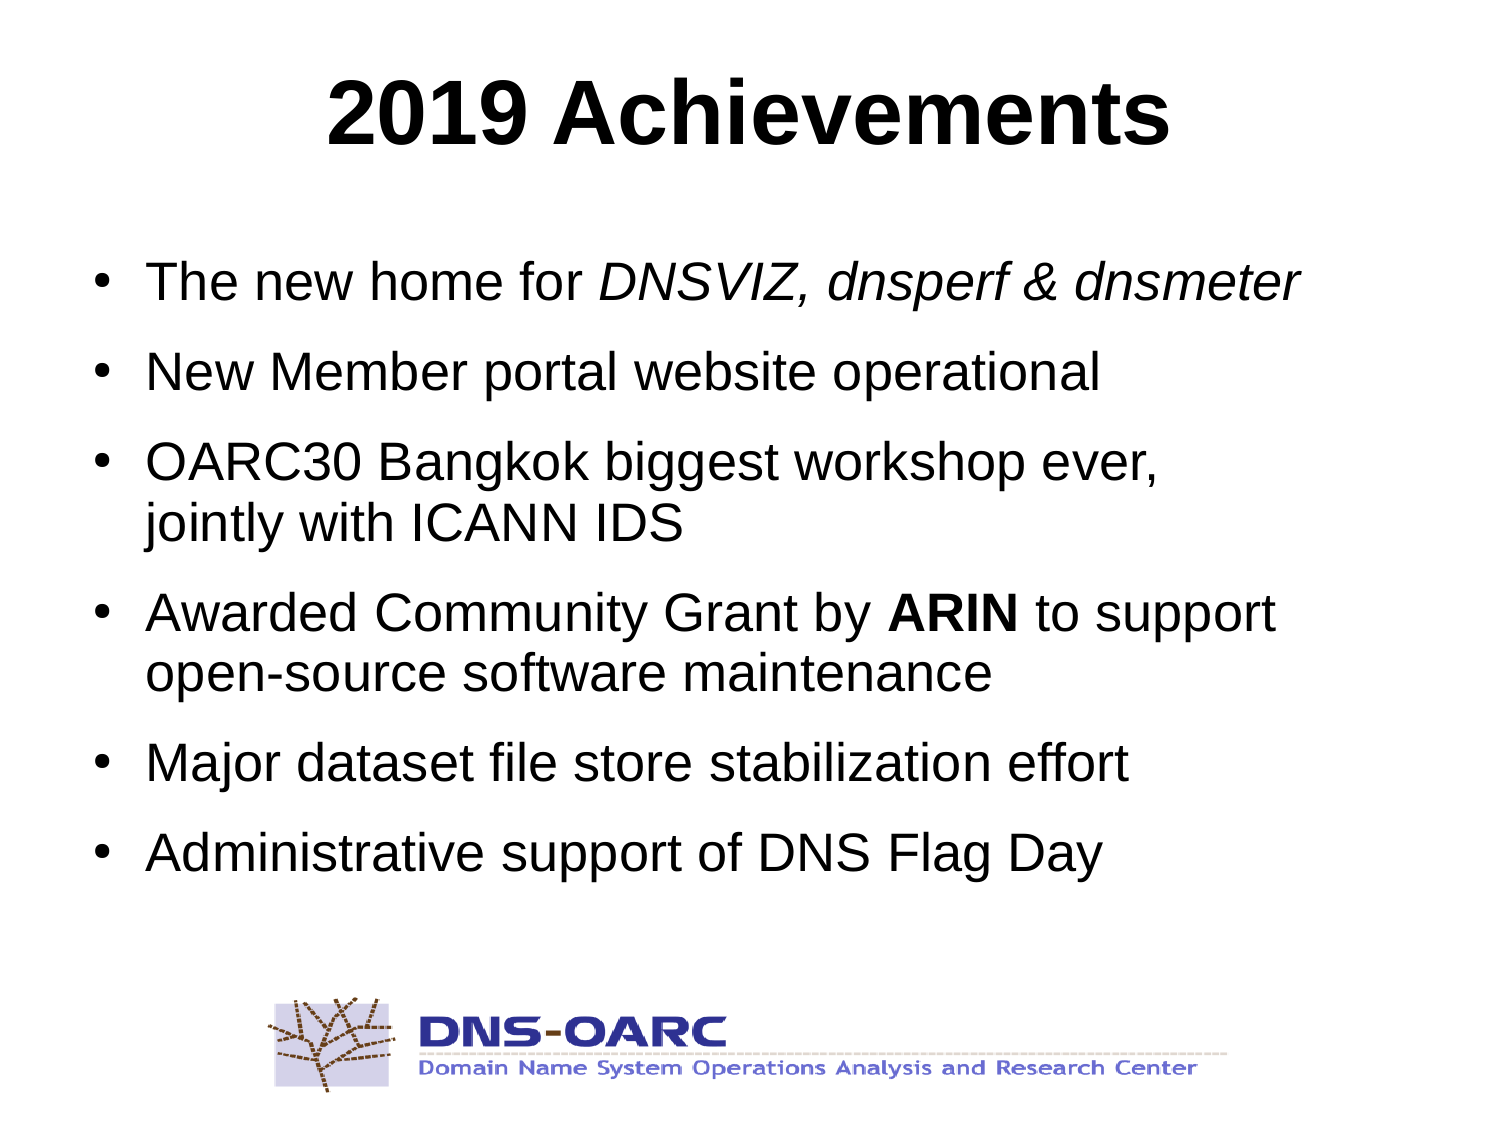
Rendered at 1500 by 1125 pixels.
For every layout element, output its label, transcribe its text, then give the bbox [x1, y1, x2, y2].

picture [214, 991, 1259, 1099]
list The new home for DNSVIZ, dnsperf & dnsmeter New Member portal website operational OARC30 Bangkok biggest workshop ever, jointly with ICANN IDS Awarded Community Grant by ARIN to support open-source software maintenance Major dataset file store stabilization effort Administrative support of DNS Flag Day [75, 251, 1425, 904]
title 2019 Achievements [75, 44, 1425, 180]
